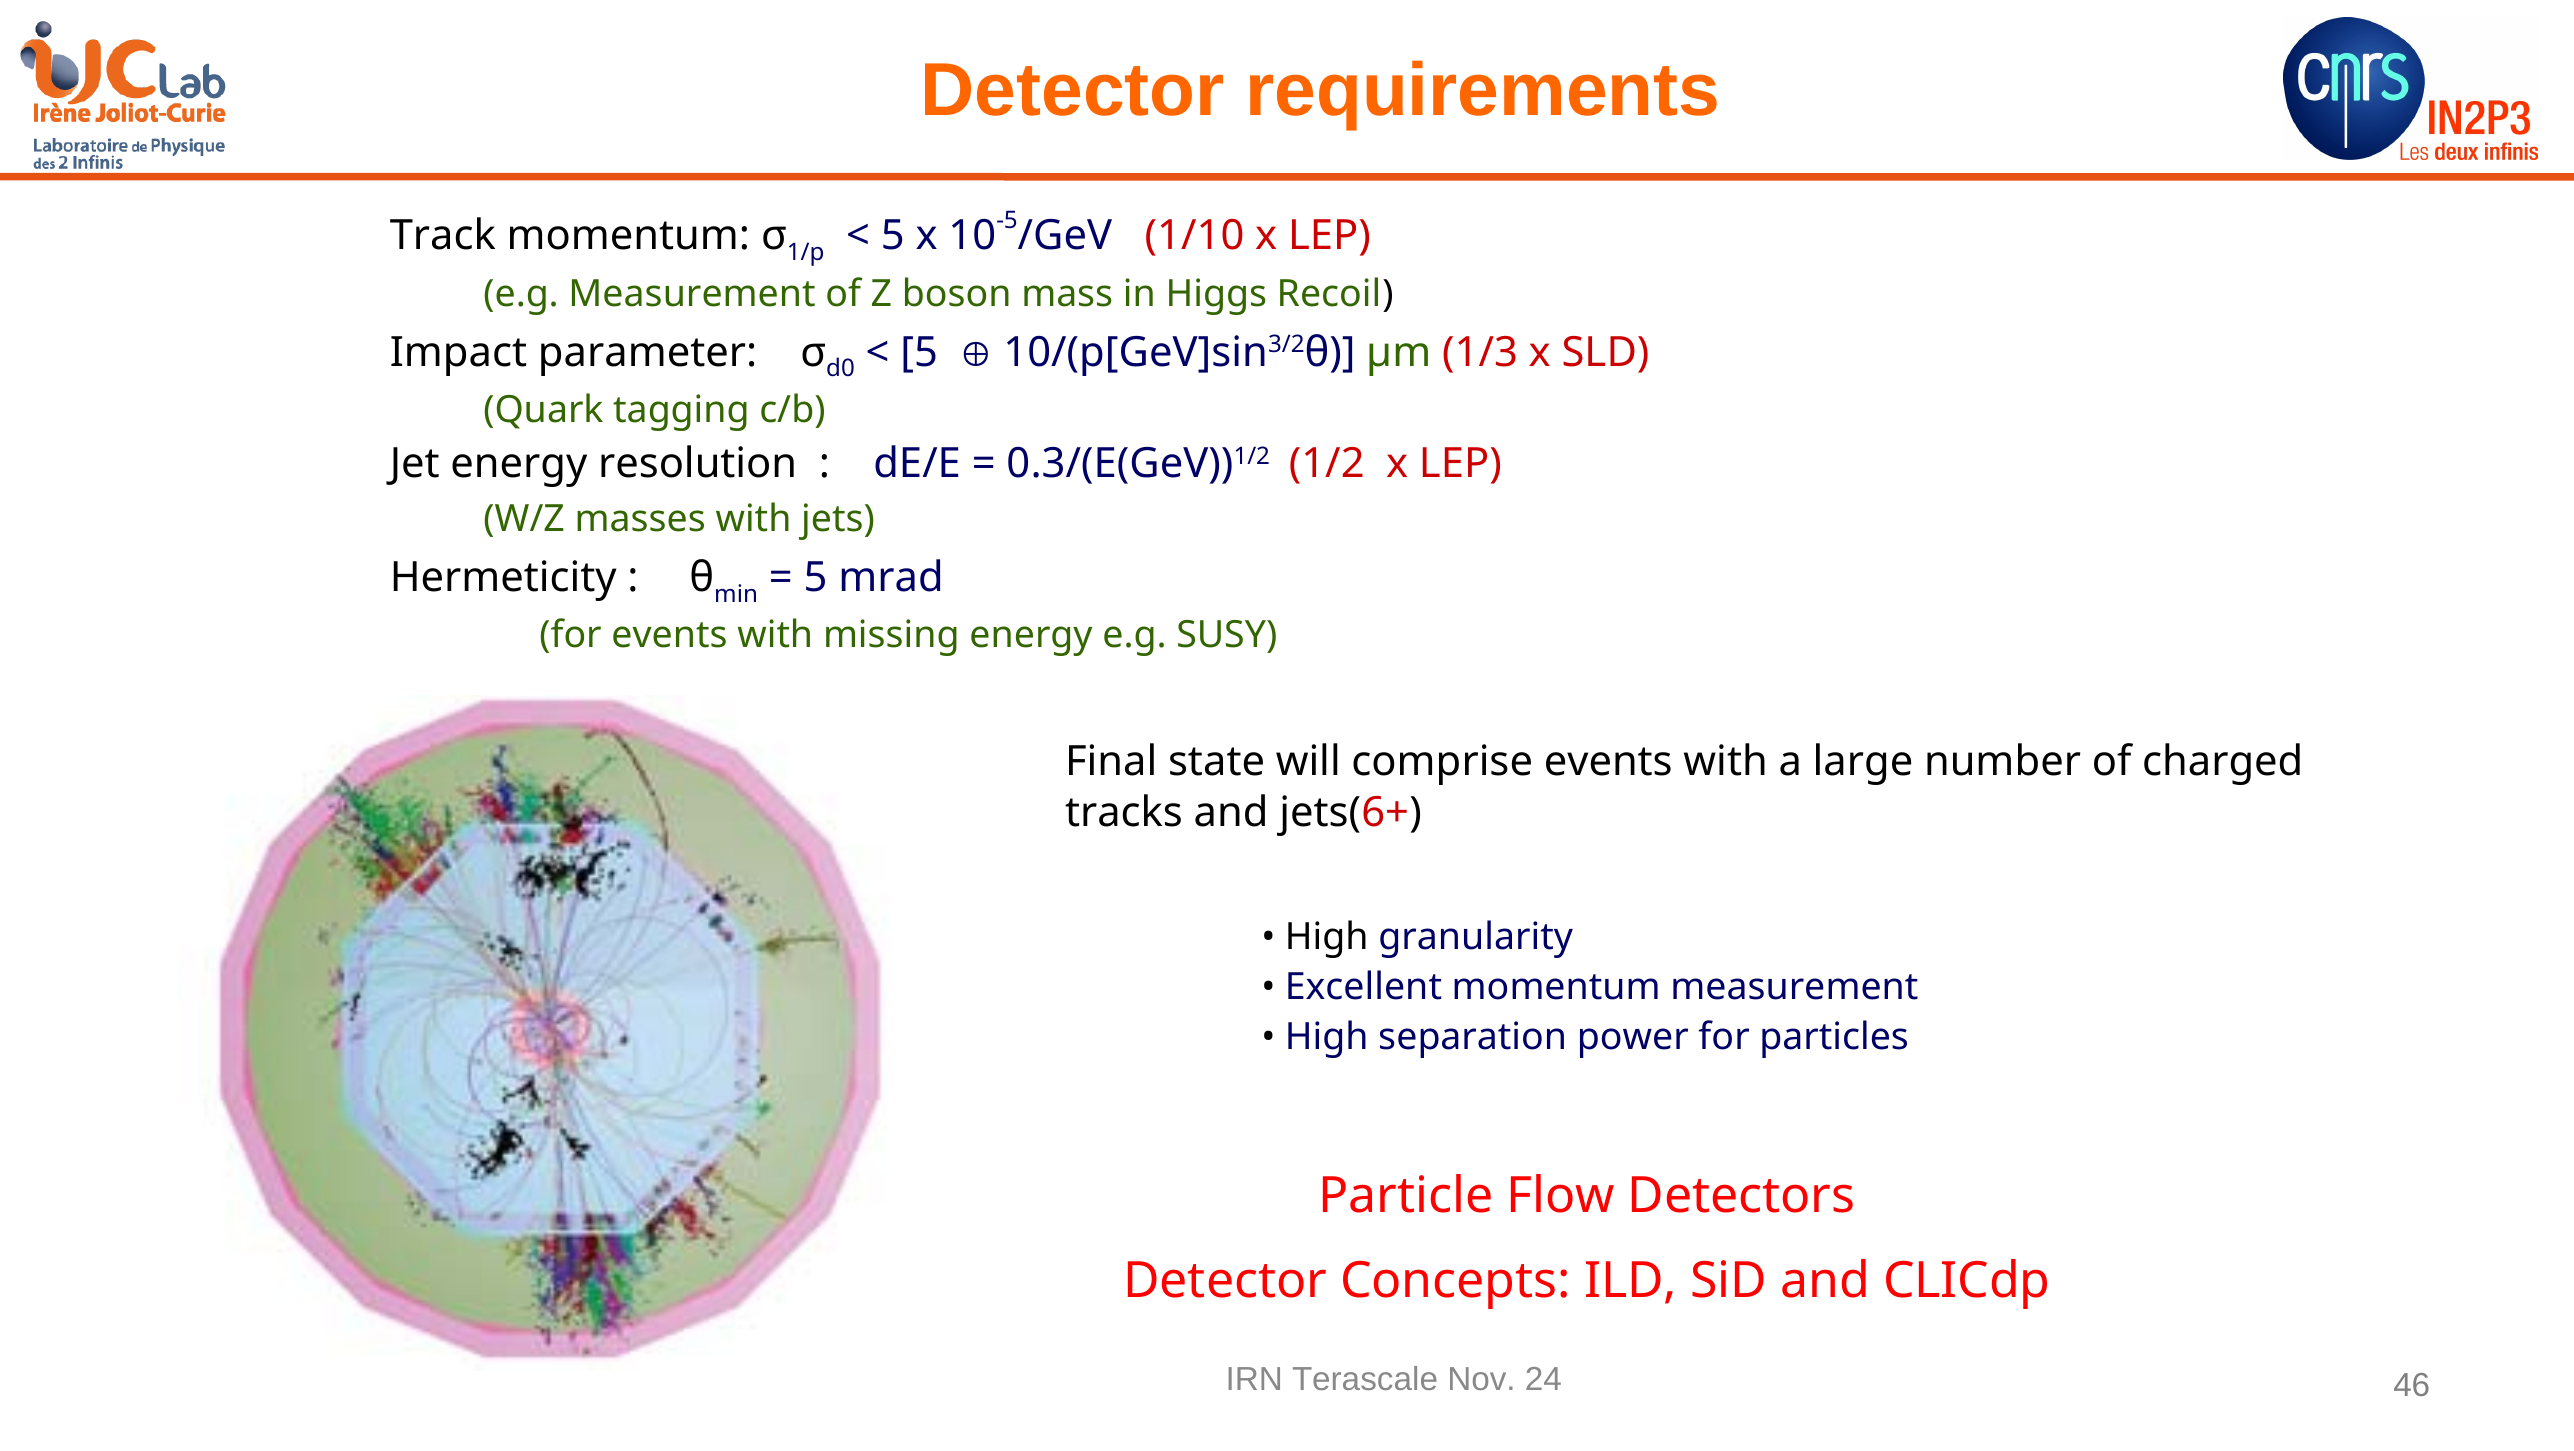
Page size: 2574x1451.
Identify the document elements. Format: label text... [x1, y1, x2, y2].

text_box Final state will comprise events with a large number of charged tracks and jets(6+) [1050, 725, 2349, 894]
picture [2415, 17, 2538, 160]
picture [177, 695, 907, 1371]
picture [4, 6, 241, 184]
text_box Track momentum: σ1/p < 5 x 10-5/GeV (1/10 x LEP) (e.g. Measurement of Z boson mass in Higgs Recoil) Impact parameter: σd0 < [5 ⊕ 10/(p[GeV]sin3/2θ)] μm (1/3 x SLD) (Quark tagging c/b) Jet energy resolution : dE/E = 0.3/(E(GeV))1/2 (1/2 x LEP) (W/Z masses with jets) Hermeticity : θmin = 5 mrad (for events with missing energy e.g. SUSY) [375, 195, 1895, 571]
text_box High granularity Excellent momentum measurement High separation power for particles [1246, 903, 2086, 1066]
text_box Particle Flow Detectors Detector Concepts: ILD, SiD and CLICdp [918, 1153, 2257, 1315]
title Detector requirements [226, 9, 2415, 162]
